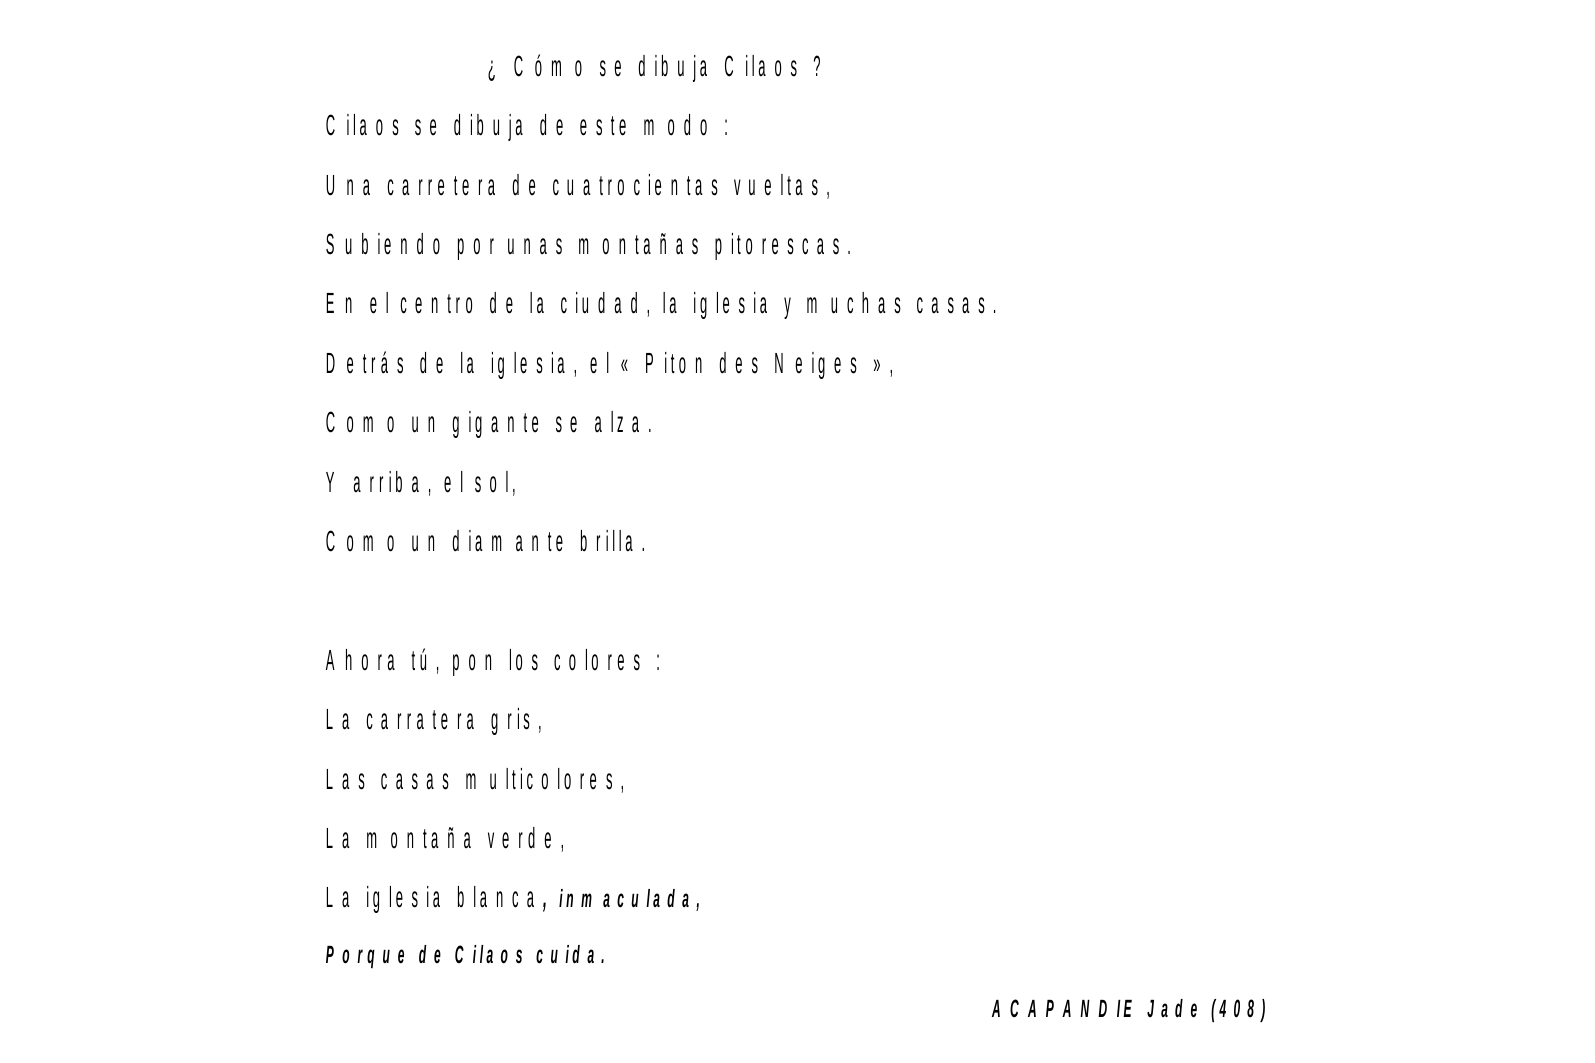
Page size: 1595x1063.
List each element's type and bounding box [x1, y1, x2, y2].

picture [325, 49, 1271, 1048]
